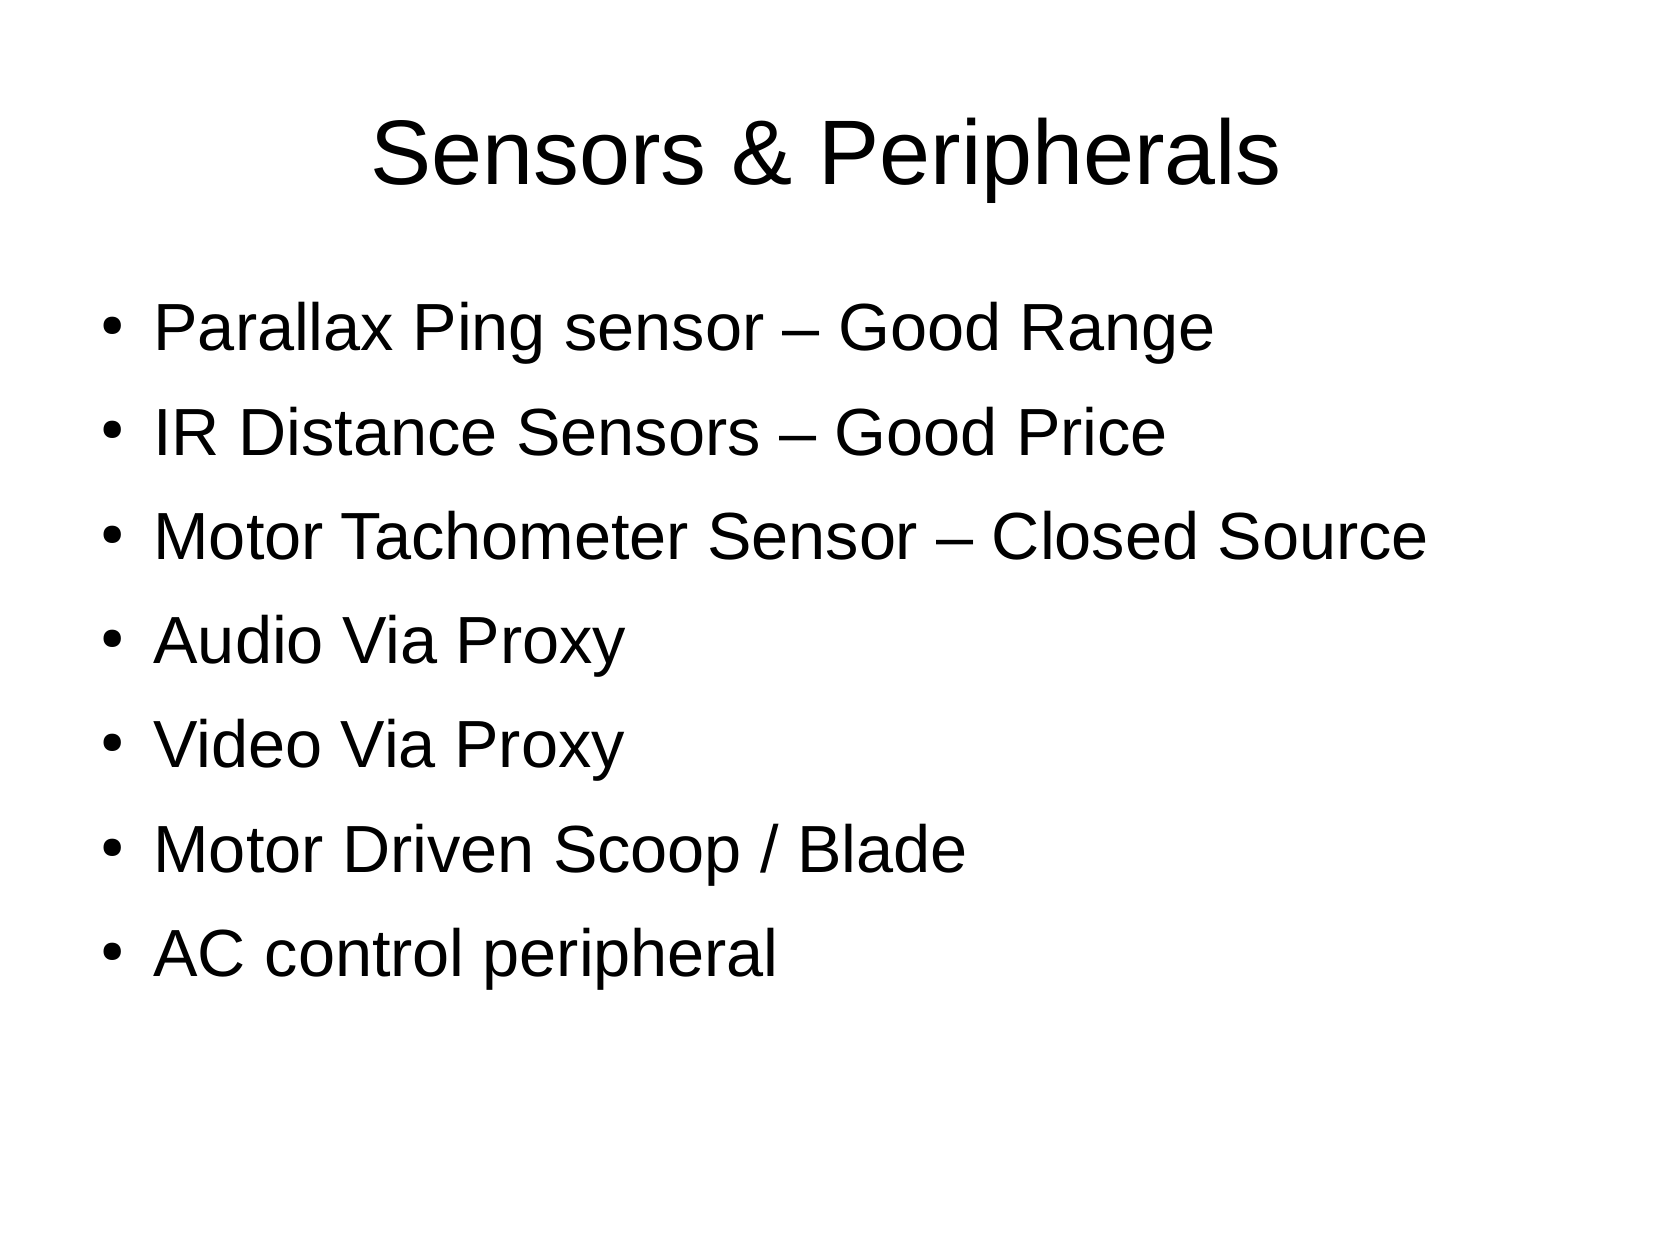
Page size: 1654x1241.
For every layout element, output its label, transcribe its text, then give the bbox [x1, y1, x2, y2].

title Sensors & Peripherals [82, 49, 1571, 257]
list Parallax Ping sensor – Good Range IR Distance Sensors – Good Price Motor Tachometer Sensor – Closed Source Audio Via Proxy Video Via Proxy Motor Driven Scoop / Blade AC control peripheral [82, 290, 1538, 1010]
